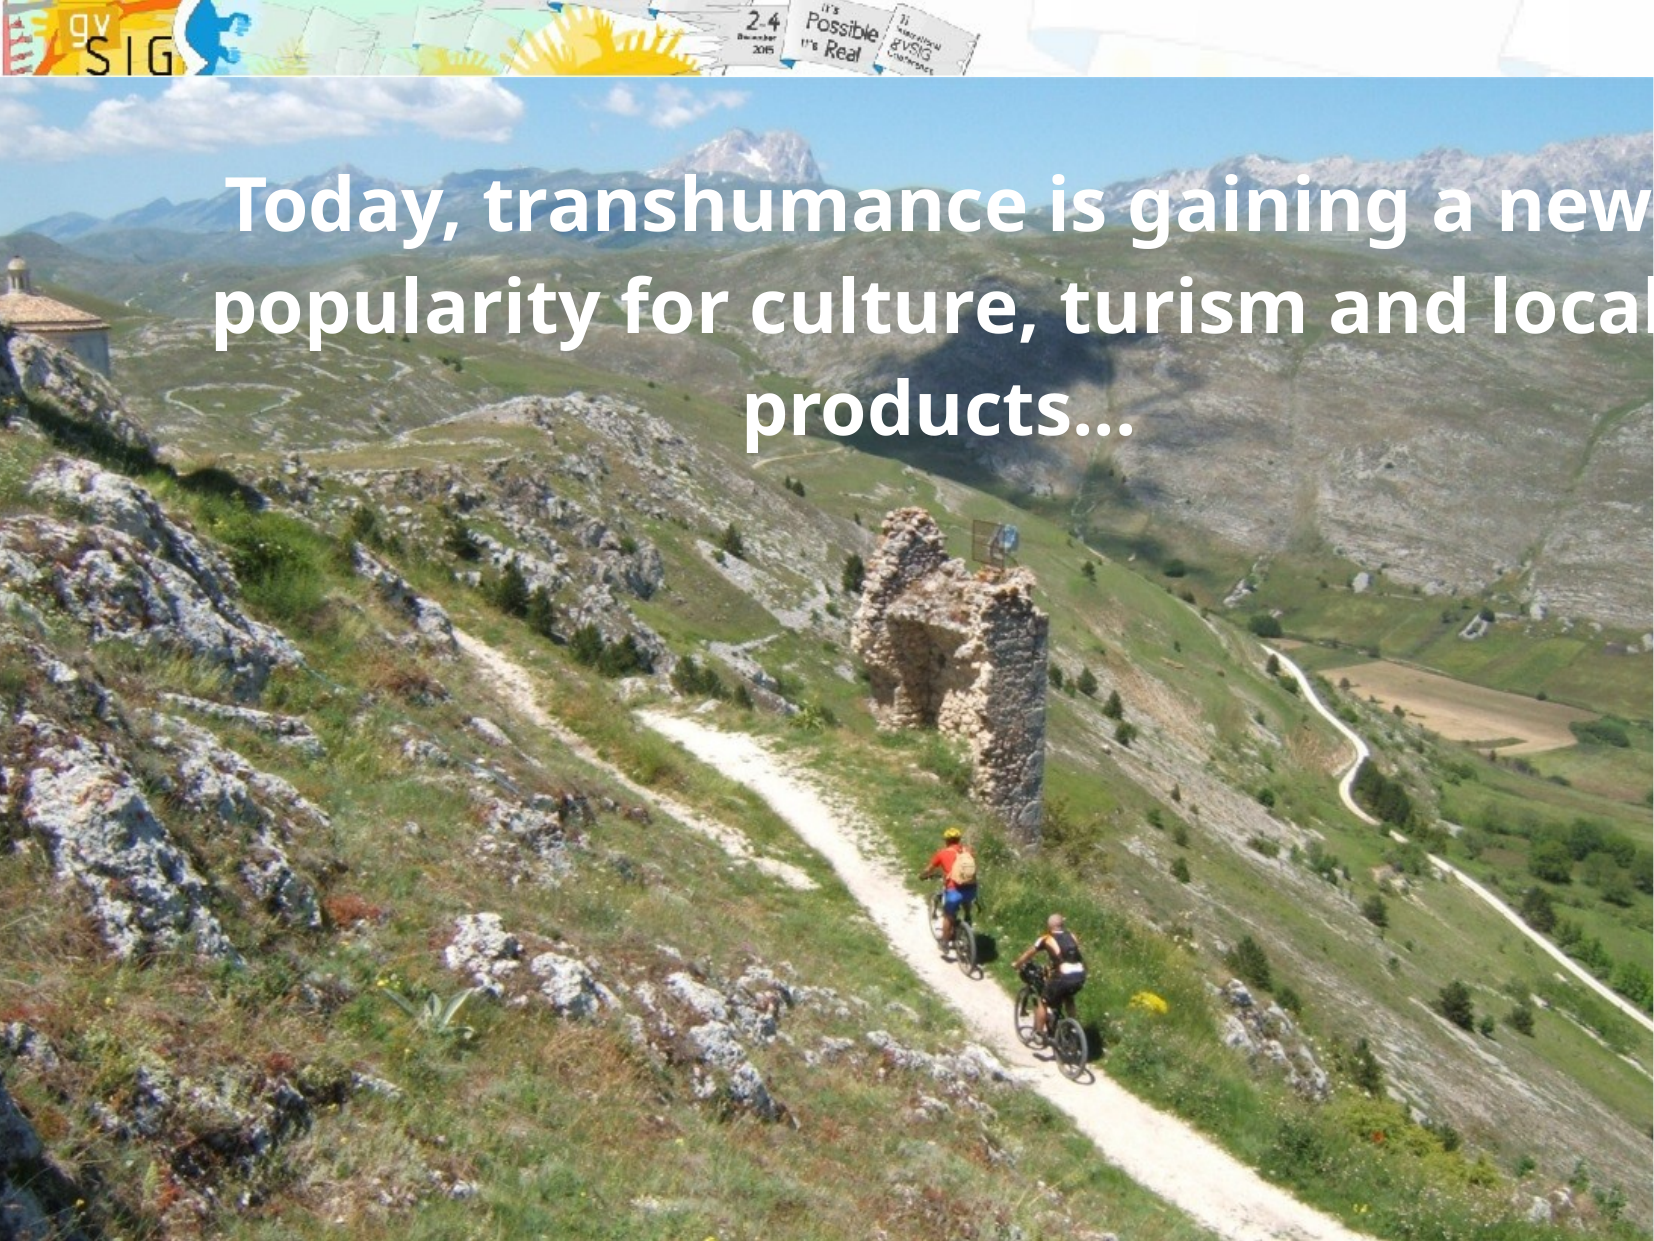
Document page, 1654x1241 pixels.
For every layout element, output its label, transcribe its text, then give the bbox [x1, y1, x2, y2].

title Today, transhumance is gaining a new popularity for culture, turism and local products... [59, 173, 1654, 436]
picture [0, 0, 1654, 1241]
